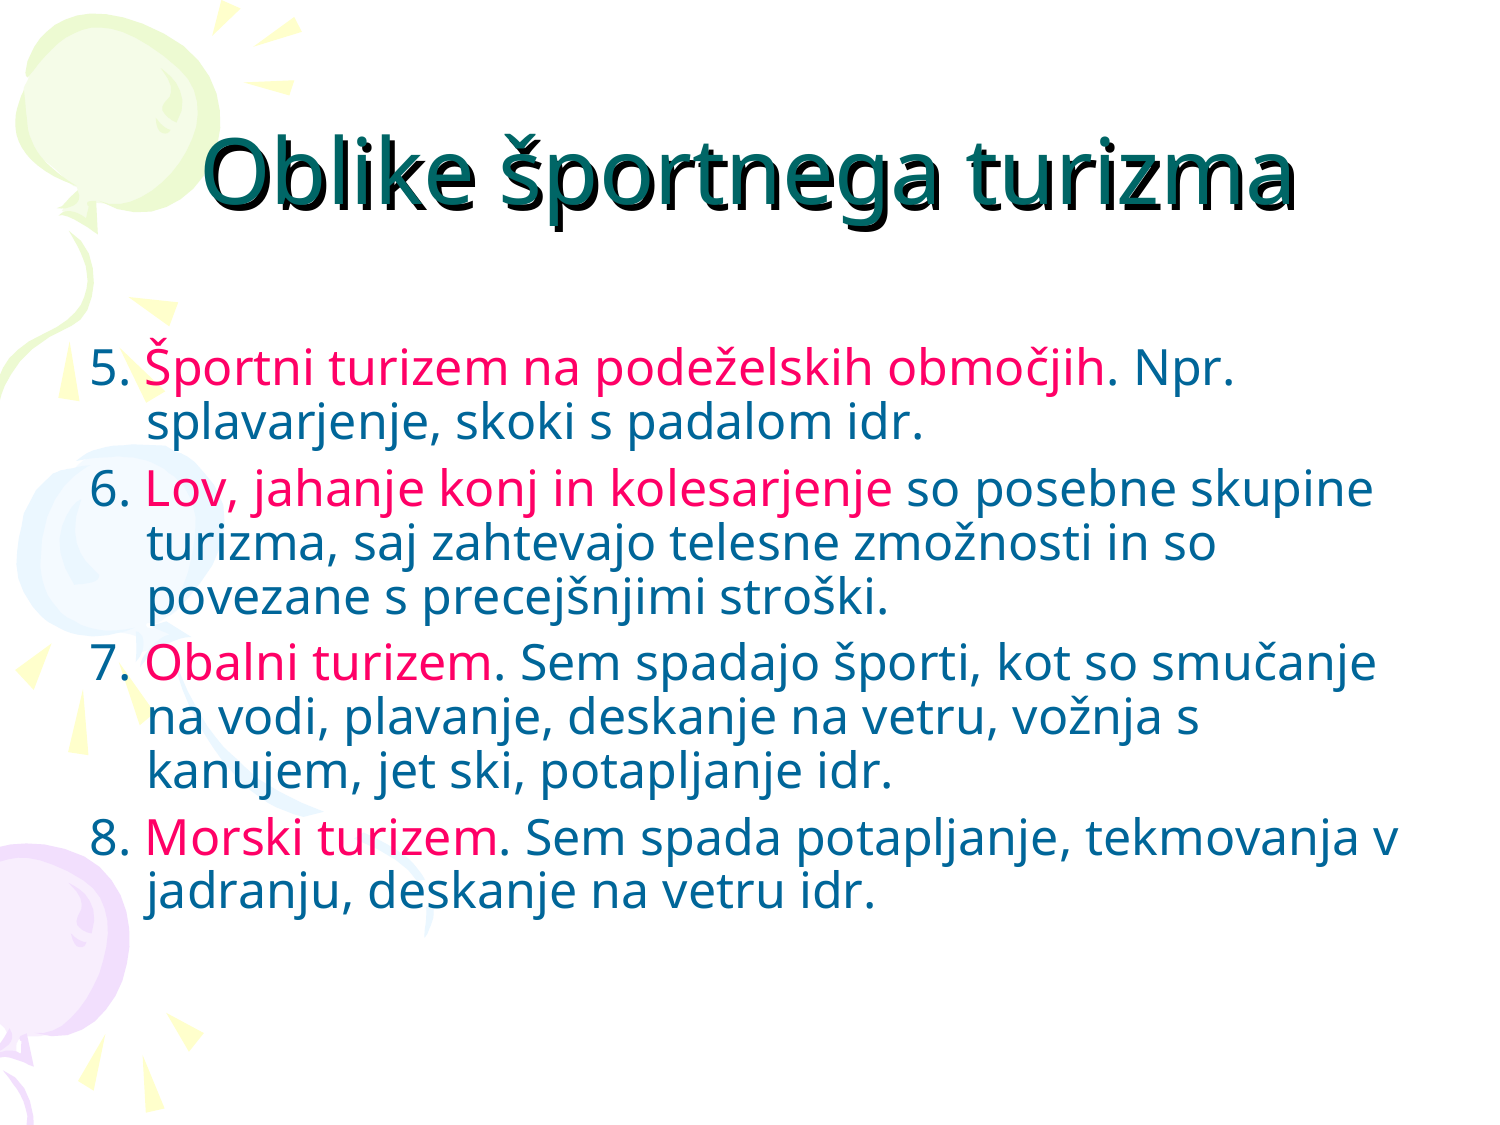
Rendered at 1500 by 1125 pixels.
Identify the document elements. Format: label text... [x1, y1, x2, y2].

title Oblike športnega turizma [72, 16, 1426, 233]
list 5. Športni turizem na podeželskih območjih. Npr. splavarjenje, skoki s padalom idr. 6. Lov, jahanje konj in kolesarjenje so posebne skupine turizma, saj zahtevajo telesne zmožnosti in so povezane s precejšnjimi stroški. 7. Obalni turizem. Sem spadajo športi, kot so smučanje na vodi, plavanje, deskanje na vetru, vožnja s kanujem, jet ski, potapljanje idr. 8. Morski turizem. Sem spada potapljanje, tekmovanja v jadranju, deskanje na vetru idr. [75, 262, 1426, 994]
